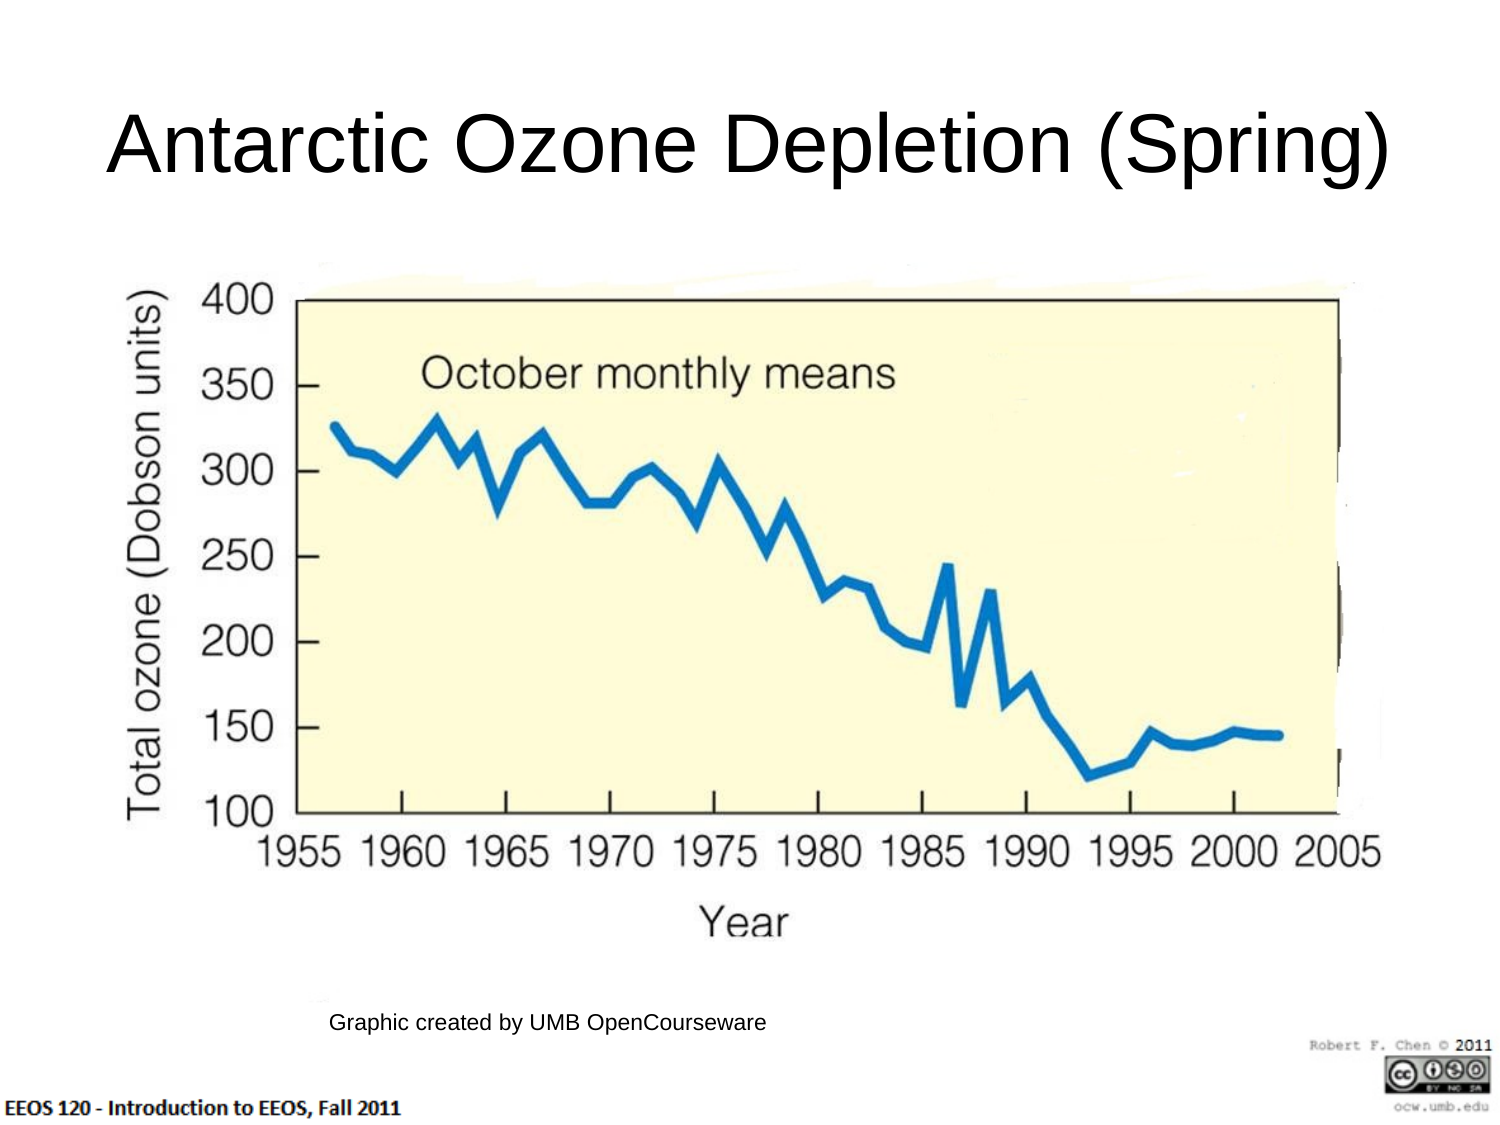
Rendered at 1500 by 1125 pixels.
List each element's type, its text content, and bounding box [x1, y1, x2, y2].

picture [1299, 1029, 1500, 1125]
title Antarctic Ozone Depletion (Spring) [75, 45, 1426, 233]
text_box [116, 262, 1384, 1006]
text_box Graphic created by UMB OpenCourseware [313, 999, 783, 1043]
picture [0, 1090, 406, 1125]
